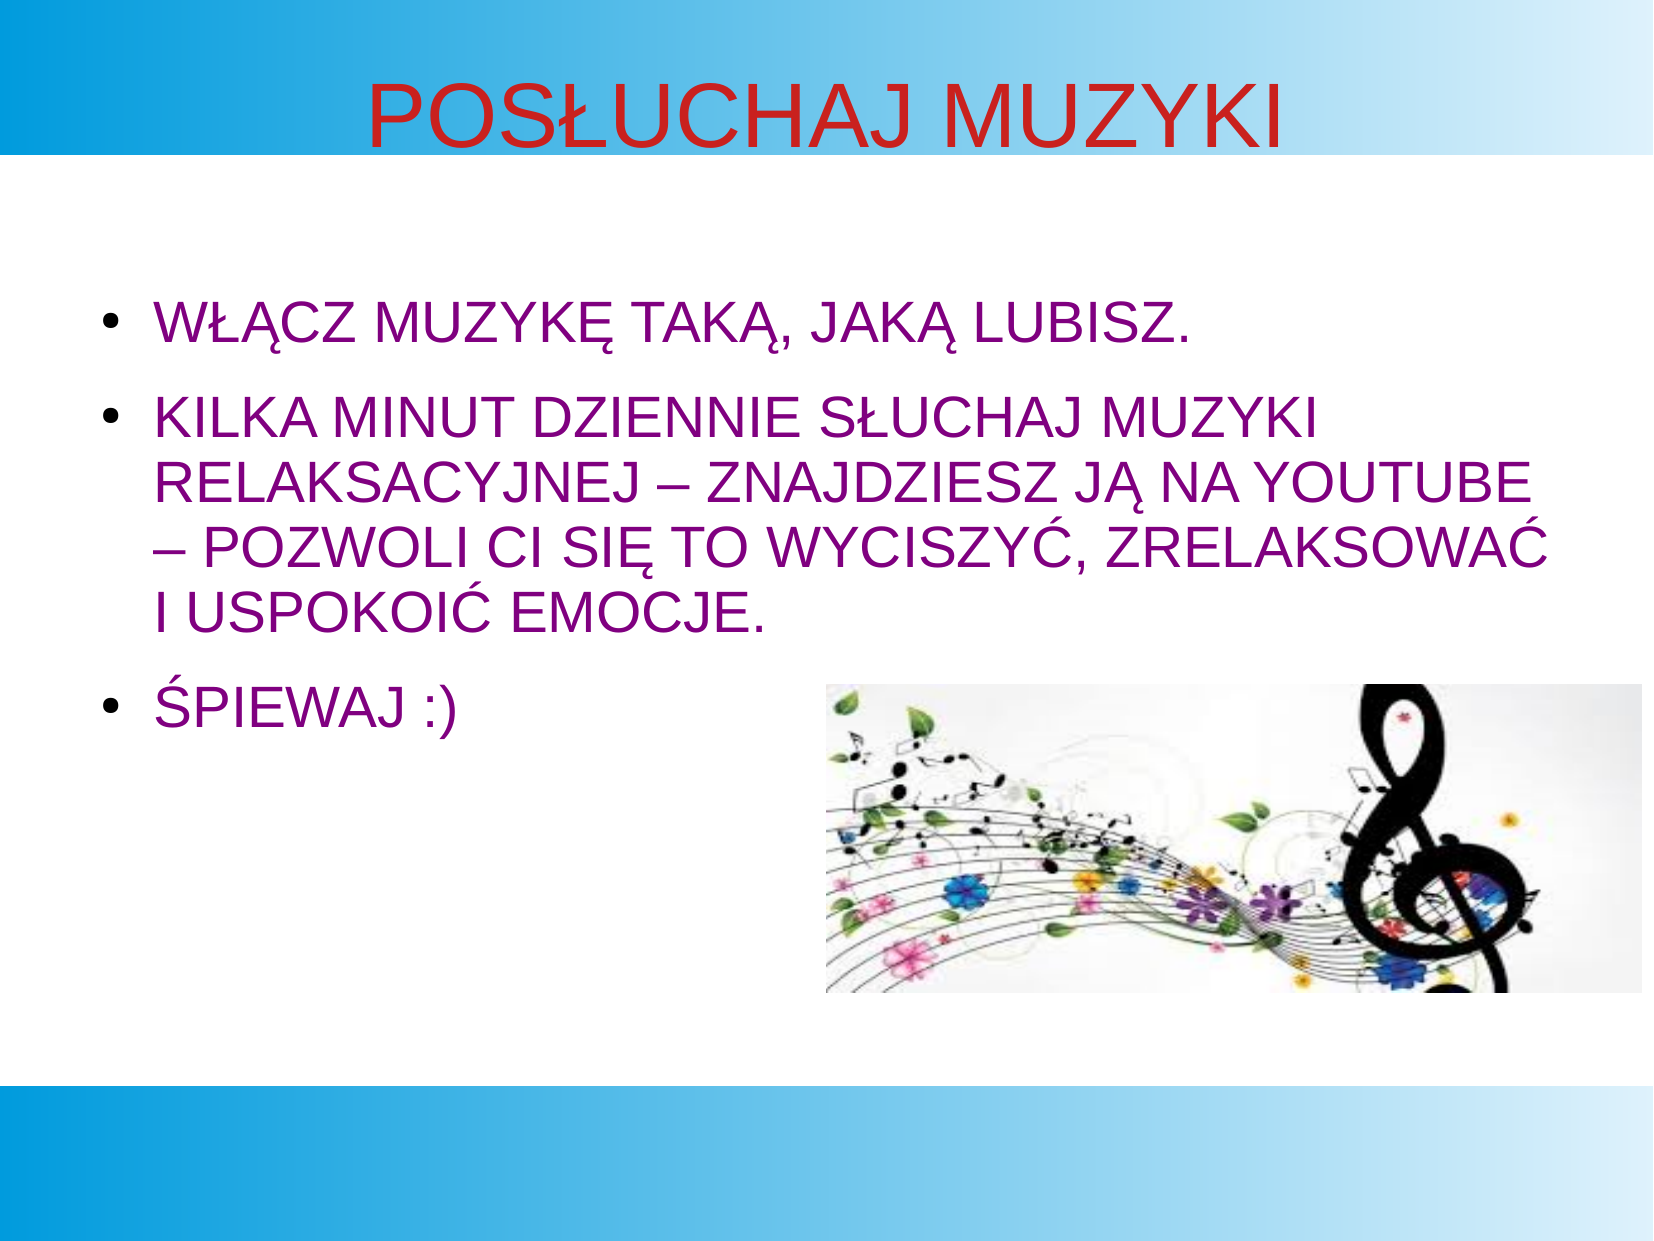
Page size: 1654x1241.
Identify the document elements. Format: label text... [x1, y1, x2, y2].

title POSŁUCHAJ MUZYKI [82, 11, 1571, 219]
list WŁĄCZ MUZYKĘ TAKĄ, JAKĄ LUBISZ. KILKA MINUT DZIENNIE SŁUCHAJ MUZYKI RELAKSACYJNEJ – ZNAJDZIESZ JĄ NA YOUTUBE – POZWOLI CI SIĘ TO WYCISZYĆ, ZRELAKSOWAĆ I USPOKOIĆ EMOCJE. ŚPIEWAJ :) [82, 290, 1571, 1010]
picture [826, 684, 1642, 993]
